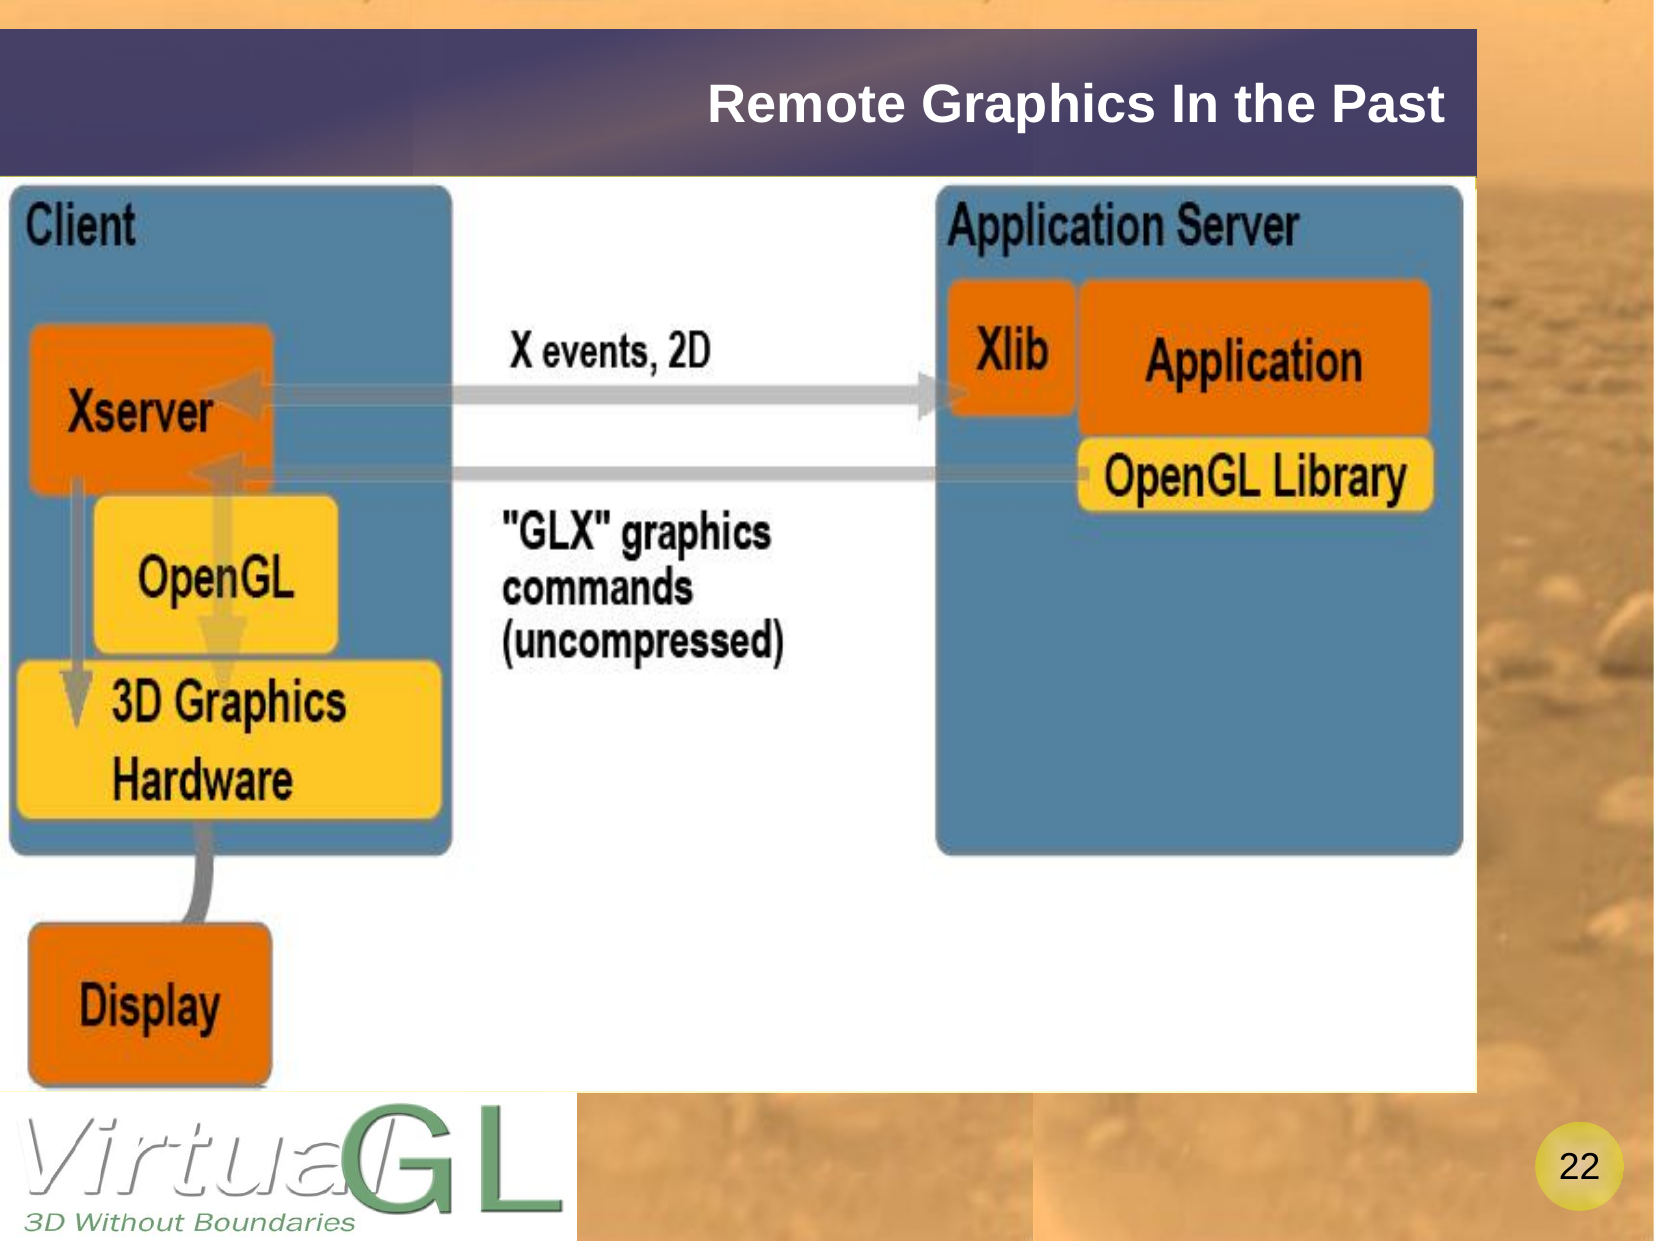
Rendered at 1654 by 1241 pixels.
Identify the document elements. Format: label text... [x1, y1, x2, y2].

title Remote Graphics In the Past [29, 59, 1447, 148]
picture [0, 0, 1654, 1241]
